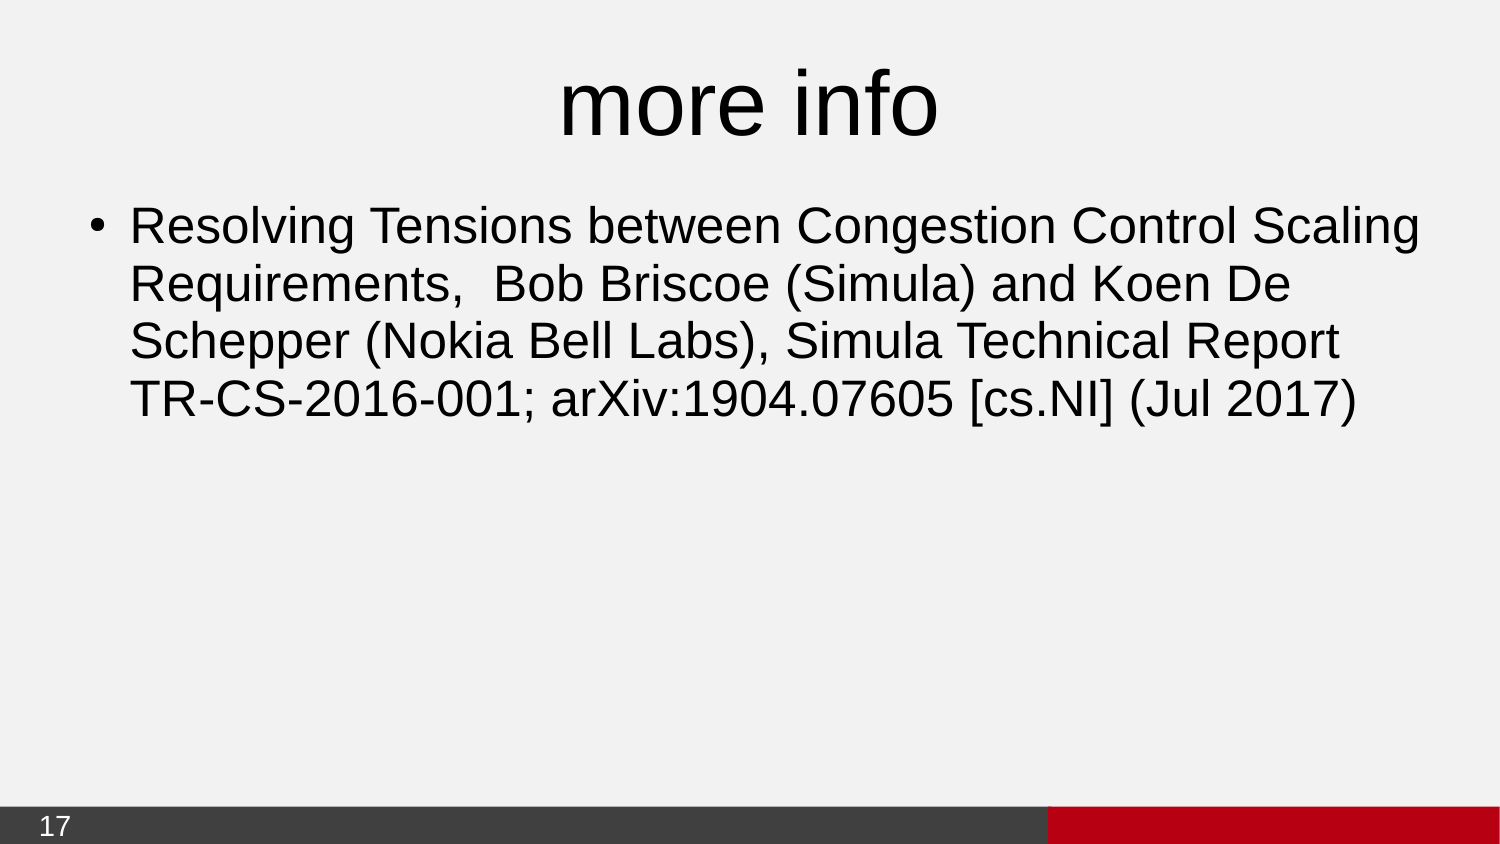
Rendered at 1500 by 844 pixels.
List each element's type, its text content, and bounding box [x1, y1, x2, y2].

list Resolving Tensions between Congestion Control Scaling Requirements, Bob Briscoe (Simula) and Koen De Schepper (Nokia Bell Labs), Simula Technical Report TR-CS-2016-001; arXiv:1904.07605 [cs.NI] (Jul 2017) [75, 197, 1425, 687]
title more info [75, 33, 1425, 175]
